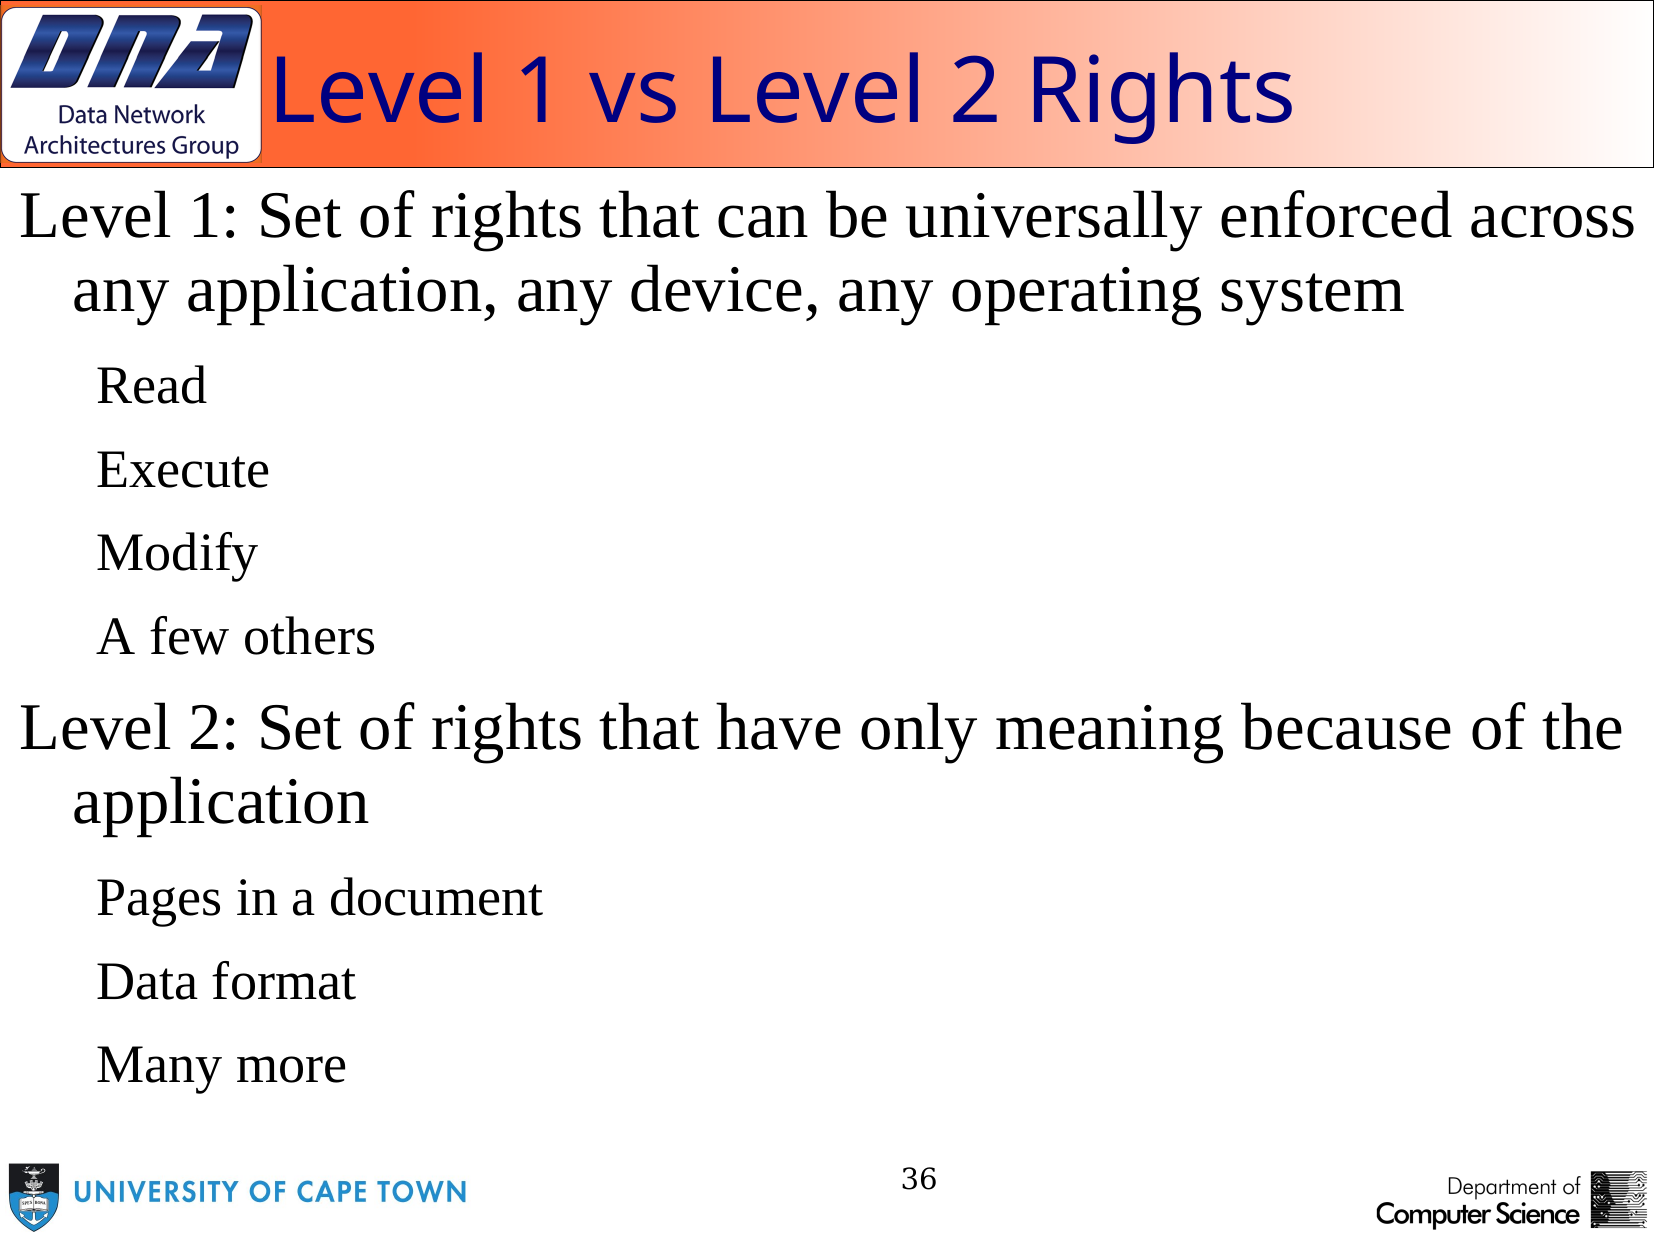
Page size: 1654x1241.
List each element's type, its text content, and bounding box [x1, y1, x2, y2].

title Level 1 vs Level 2 Rights [268, 11, 1654, 163]
list Level 1: Set of rights that can be universally enforced across any application, any device, any operating system Read Execute Modify A few others Level 2: Set of rights that have only meaning because of the application Pages in a document Data format Many more [2, 177, 1654, 1161]
picture [1368, 1161, 1654, 1235]
picture [0, 5, 262, 163]
picture [5, 1161, 479, 1235]
